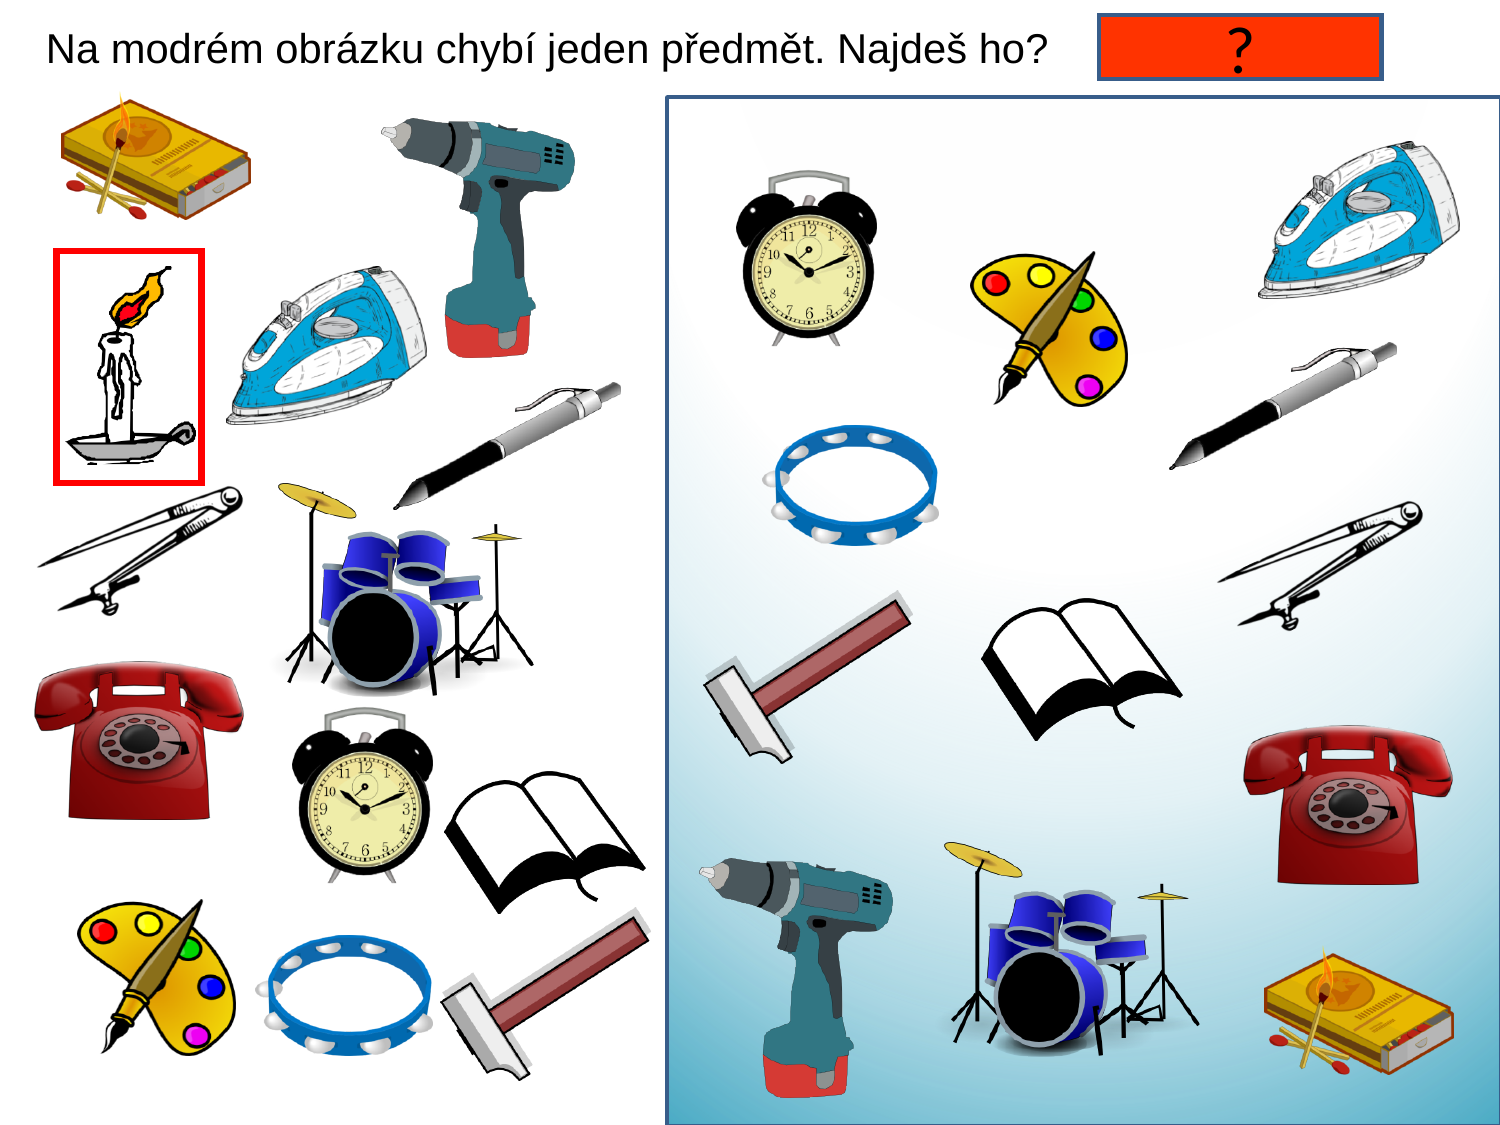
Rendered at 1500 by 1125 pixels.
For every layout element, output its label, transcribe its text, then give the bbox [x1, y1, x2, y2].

picture [292, 705, 433, 886]
picture [665, 95, 1500, 1125]
text_box ? [1098, 15, 1382, 80]
text_box [56, 251, 202, 484]
picture [226, 118, 621, 697]
picture [77, 899, 236, 1056]
text_box Na modrém obrázku chybí jeden předmět. Najdeš ho? [31, 13, 1064, 80]
picture [255, 935, 433, 1056]
picture [440, 771, 651, 1082]
picture [61, 91, 251, 221]
picture [35, 471, 264, 636]
picture [31, 661, 244, 821]
picture [65, 266, 196, 465]
